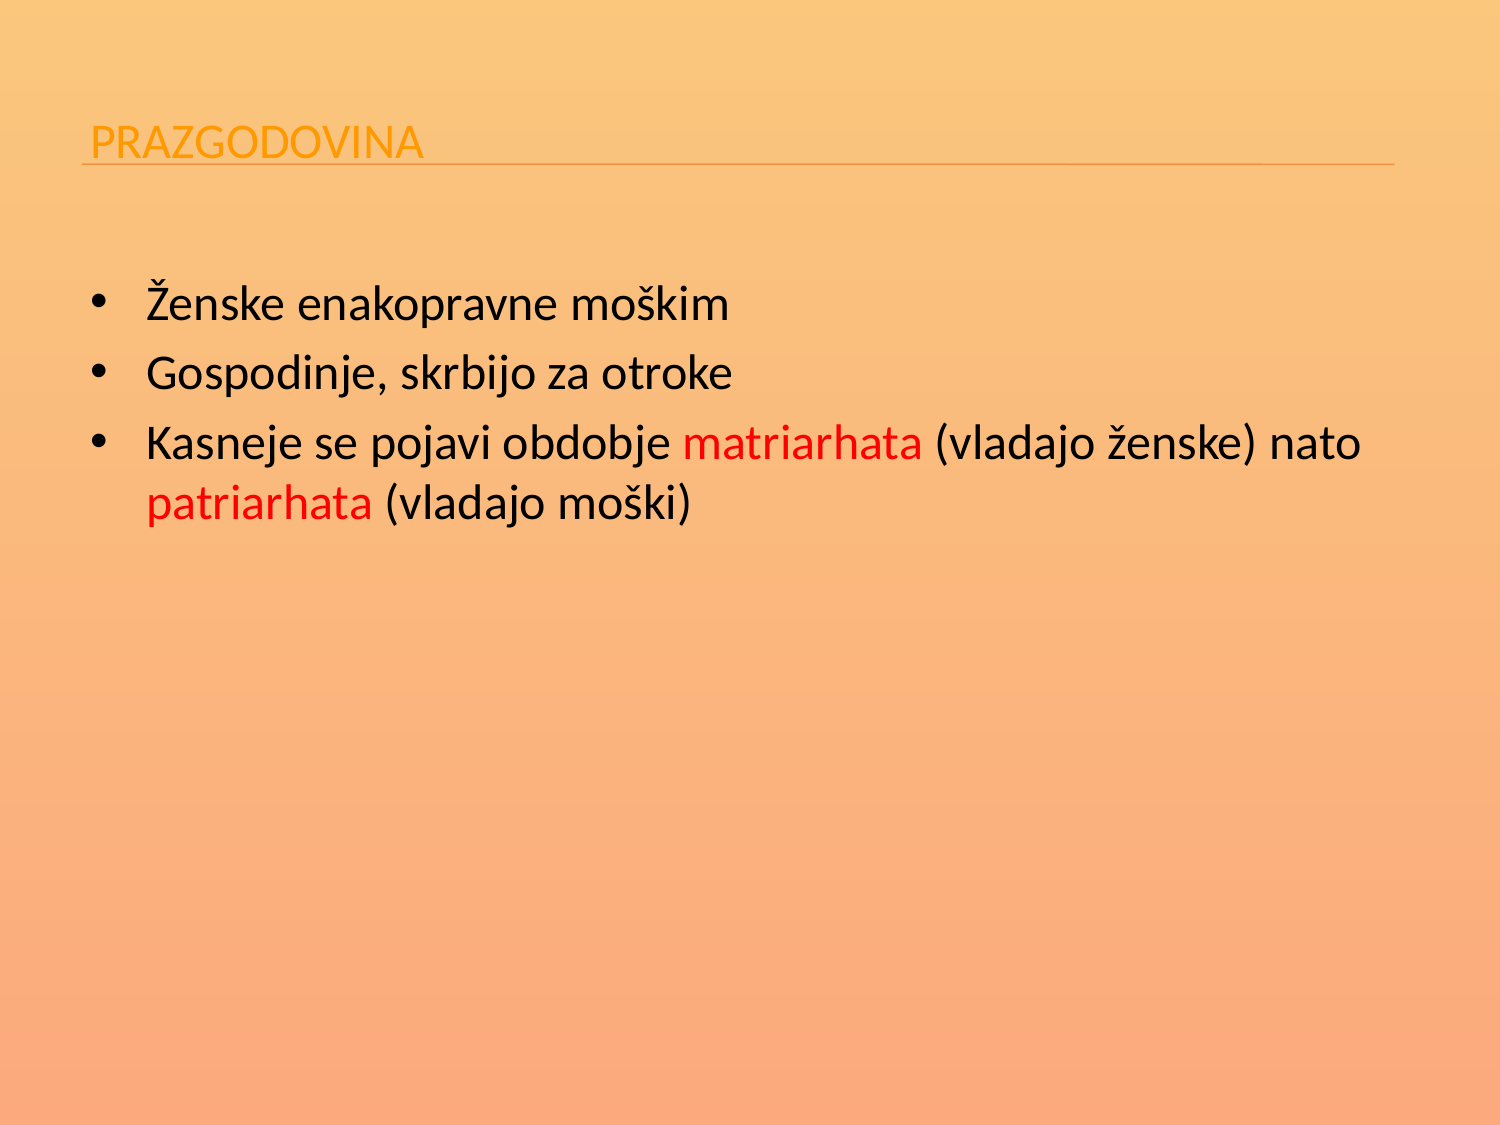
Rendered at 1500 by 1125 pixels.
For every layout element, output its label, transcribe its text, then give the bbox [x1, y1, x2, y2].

title PRAZGODOVINA [75, 45, 1425, 233]
list Ženske enakopravne moškim Gospodinje, skrbijo za otroke Kasneje se pojavi obdobje matriarhata (vladajo ženske) nato patriarhata (vladajo moški) [75, 262, 1425, 1005]
